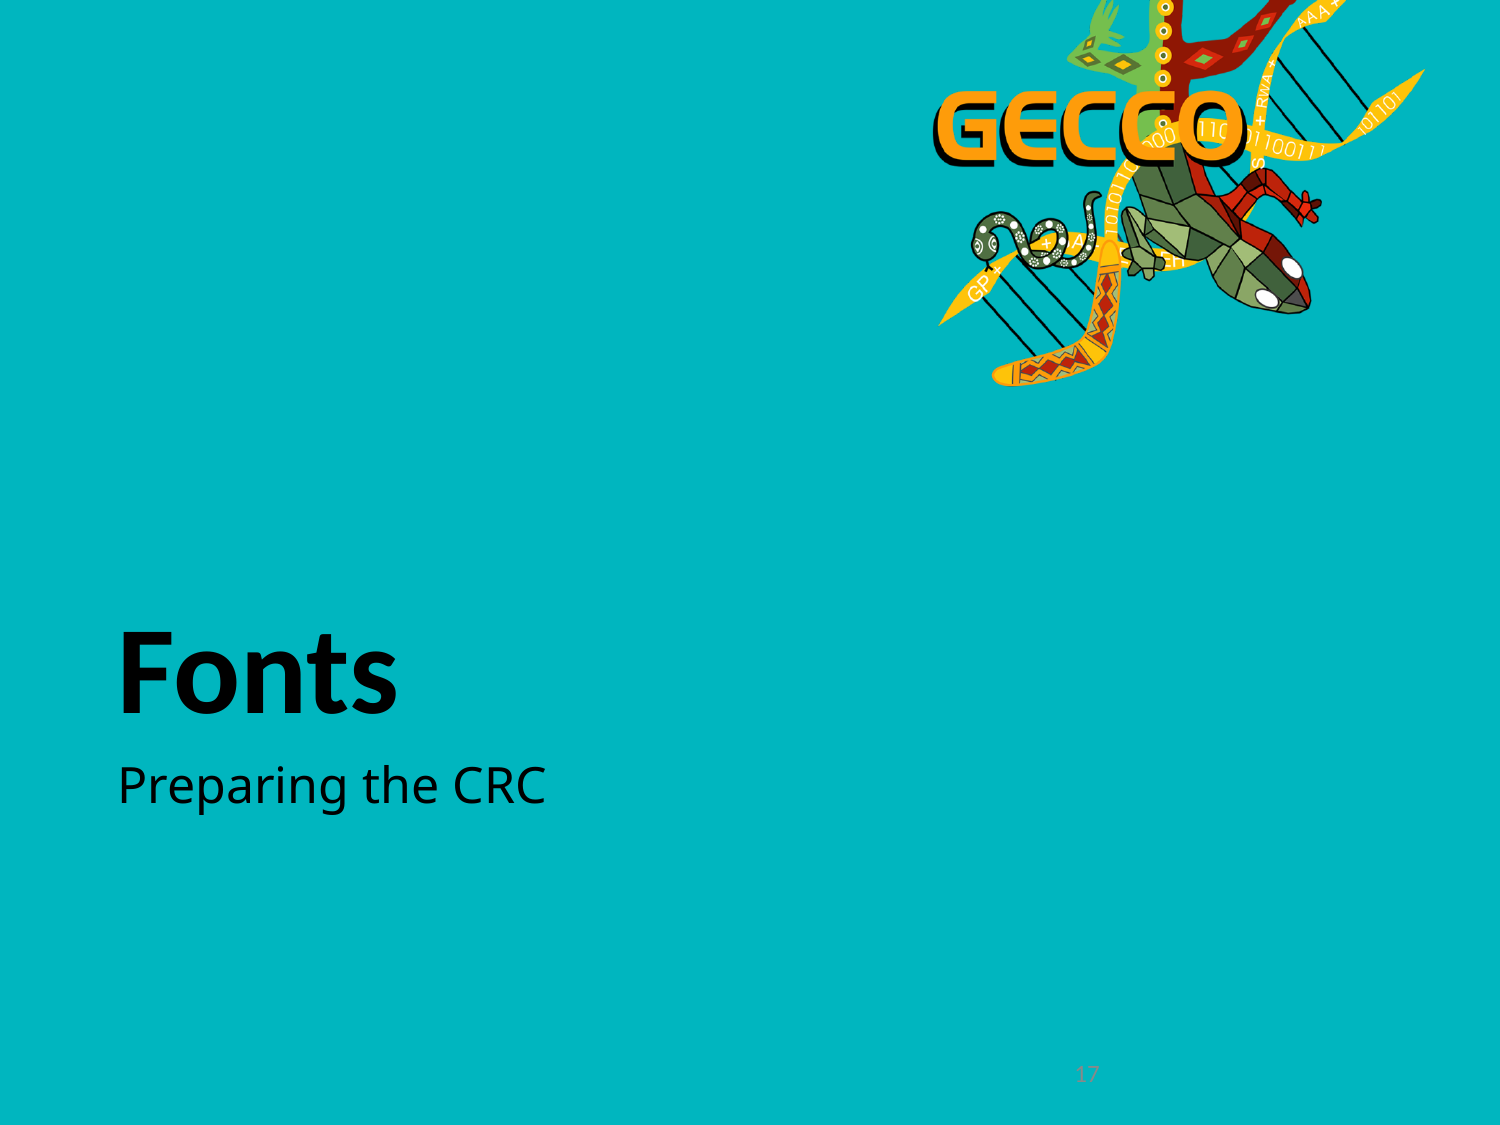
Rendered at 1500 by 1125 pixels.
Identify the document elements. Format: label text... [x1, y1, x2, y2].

text_box <number> [1059, 1042, 1397, 1103]
picture [919, 0, 1439, 400]
title Fonts [102, 280, 1397, 749]
list Preparing the CRC [102, 752, 1397, 999]
